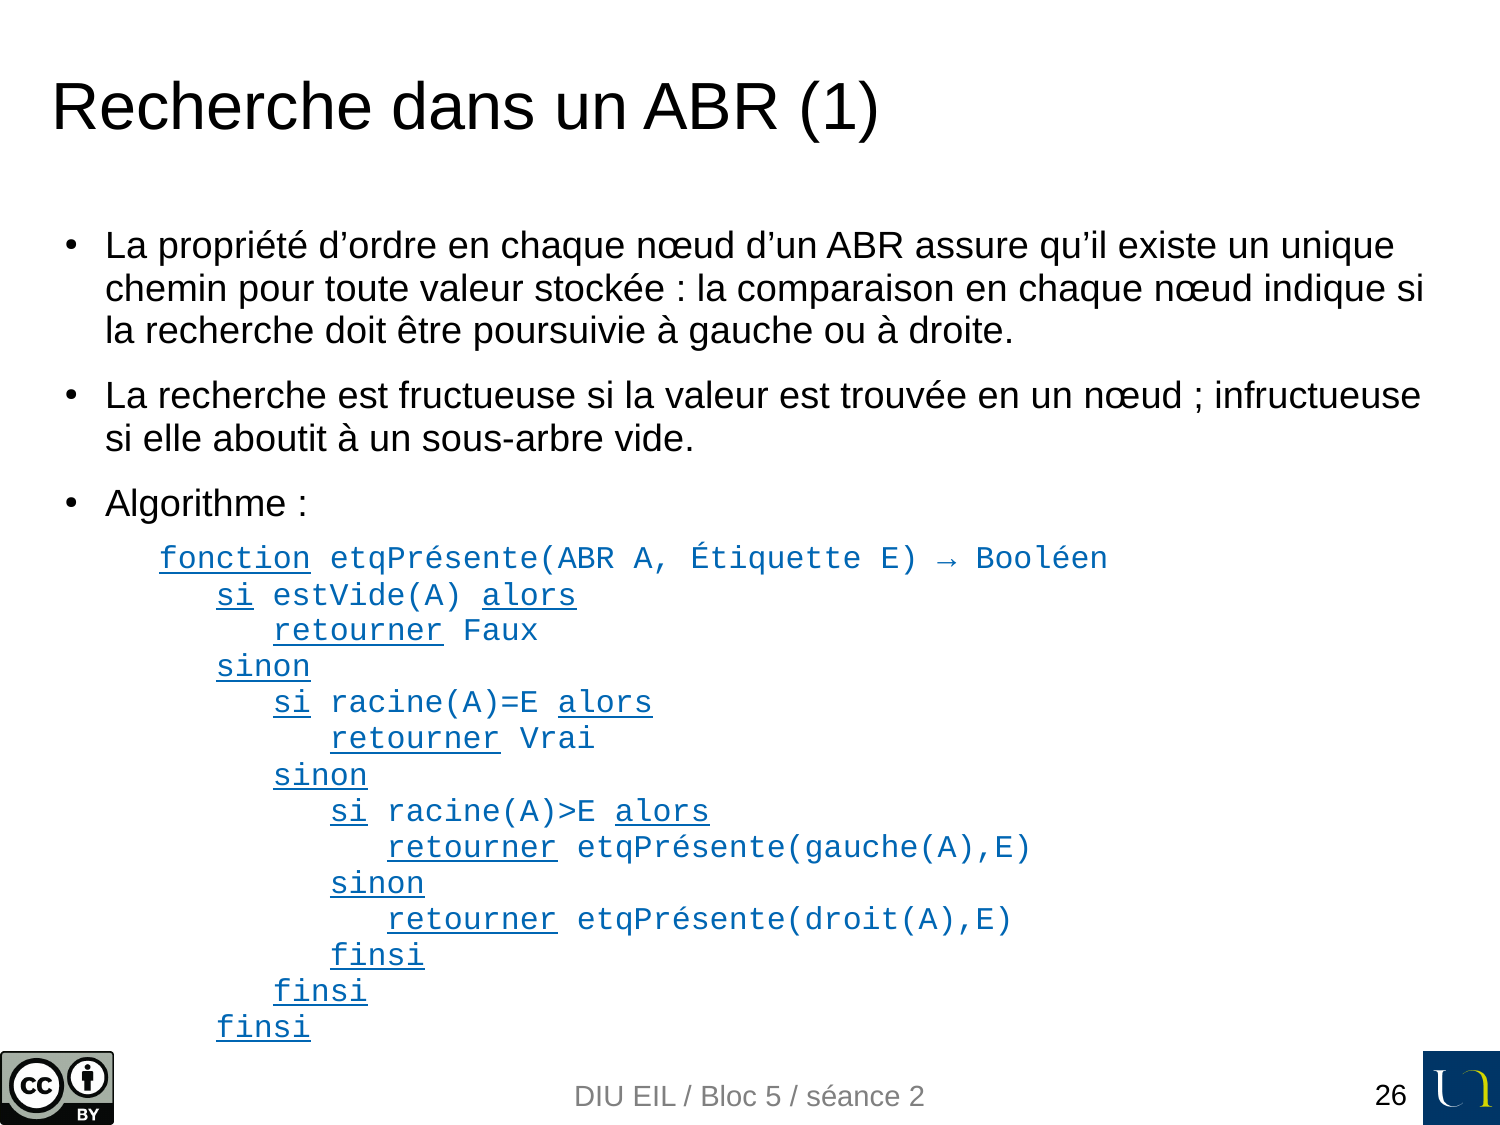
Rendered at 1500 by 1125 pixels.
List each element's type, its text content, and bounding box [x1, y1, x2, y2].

picture [0, 1051, 114, 1125]
picture [1417, 1051, 1500, 1125]
list La propriété d’ordre en chaque nœud d’un ABR assure qu’il existe un unique chemin pour toute valeur stockée : la comparaison en chaque nœud indique si la recherche doit être poursuivie à gauche ou à droite. La recherche est fructueuse si la valeur est trouvée en un nœud ; infructueuse si elle aboutit à un sous-arbre vide. Algorithme : fonction etqPrésente(ABR A, Étiquette E) → Booléen si estVide(A) alors retourner Faux sinon si racine(A)=E alors retourner Vrai sinon si racine(A)>E alors retourner etqPrésente(gauche(A),E) sinon retourner etqPrésente(droit(A),E) finsi finsi finsi [51, 224, 1449, 1052]
title Recherche dans un ABR (1) [51, 44, 1449, 170]
